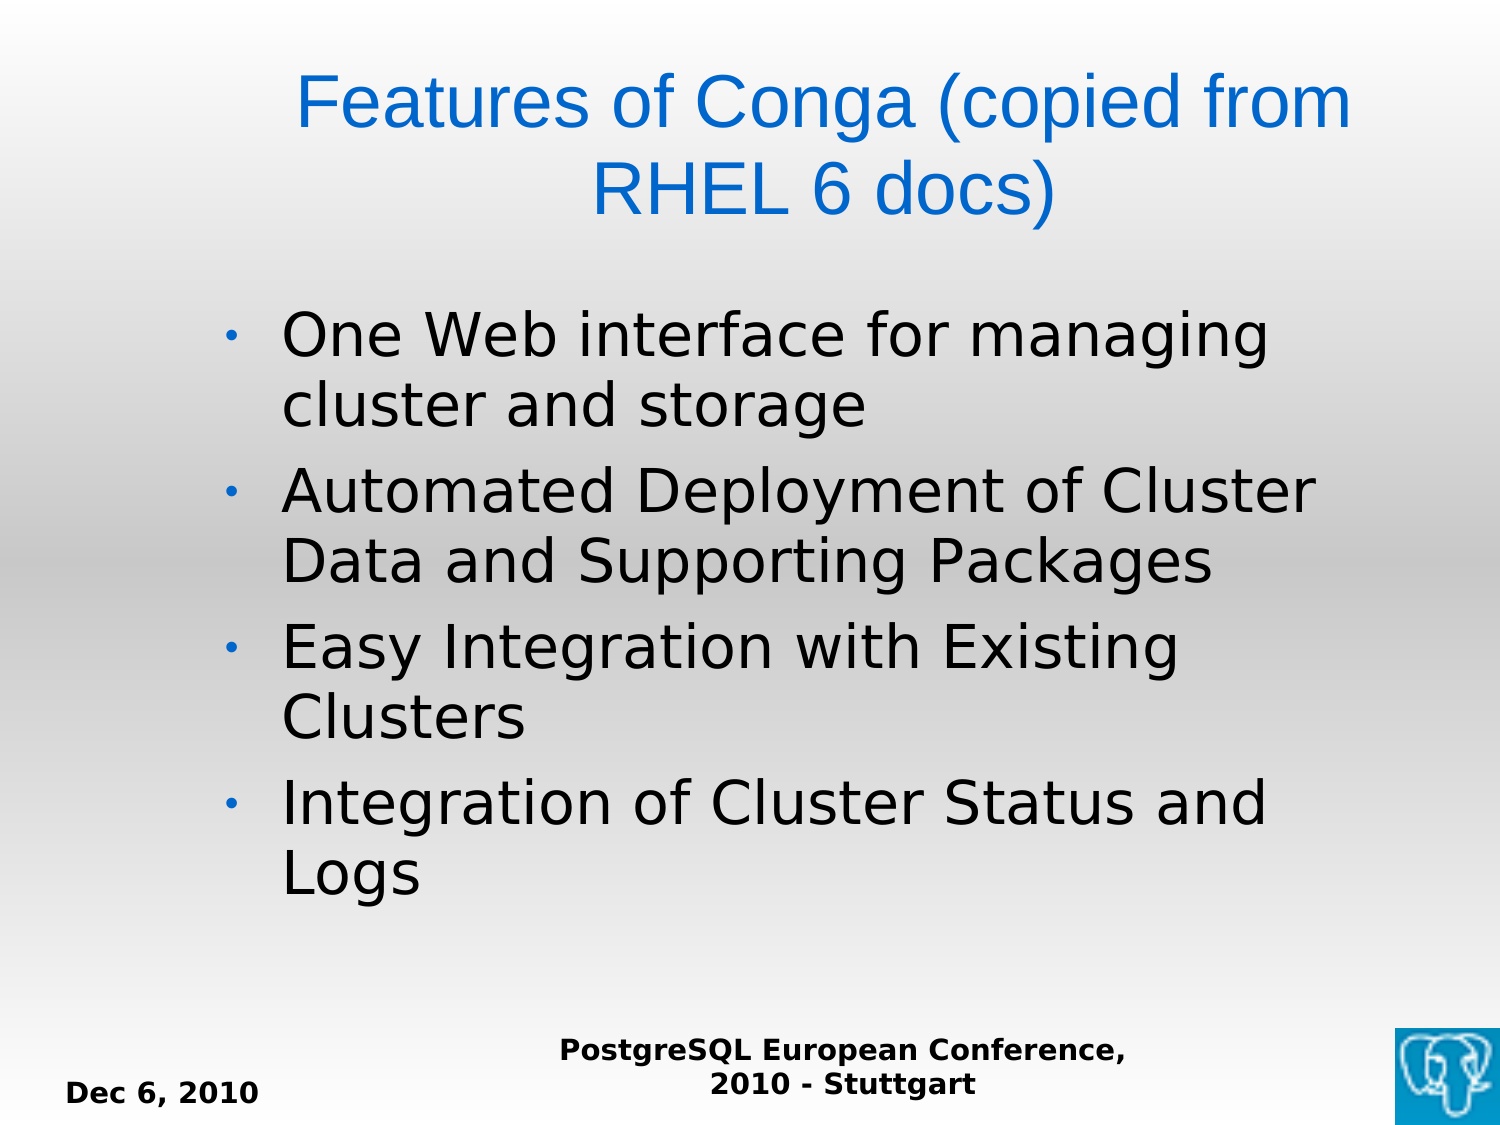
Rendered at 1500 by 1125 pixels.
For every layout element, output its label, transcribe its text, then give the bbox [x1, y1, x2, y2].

list One Web interface for managing cluster and storage Automated Deployment of Cluster Data and Supporting Packages Easy Integration with Existing Clusters Integration of Cluster Status and Logs [224, 299, 1425, 995]
picture [1400, 1033, 1492, 1118]
title Features of Conga (copied from RHEL 6 docs) [224, 49, 1425, 238]
